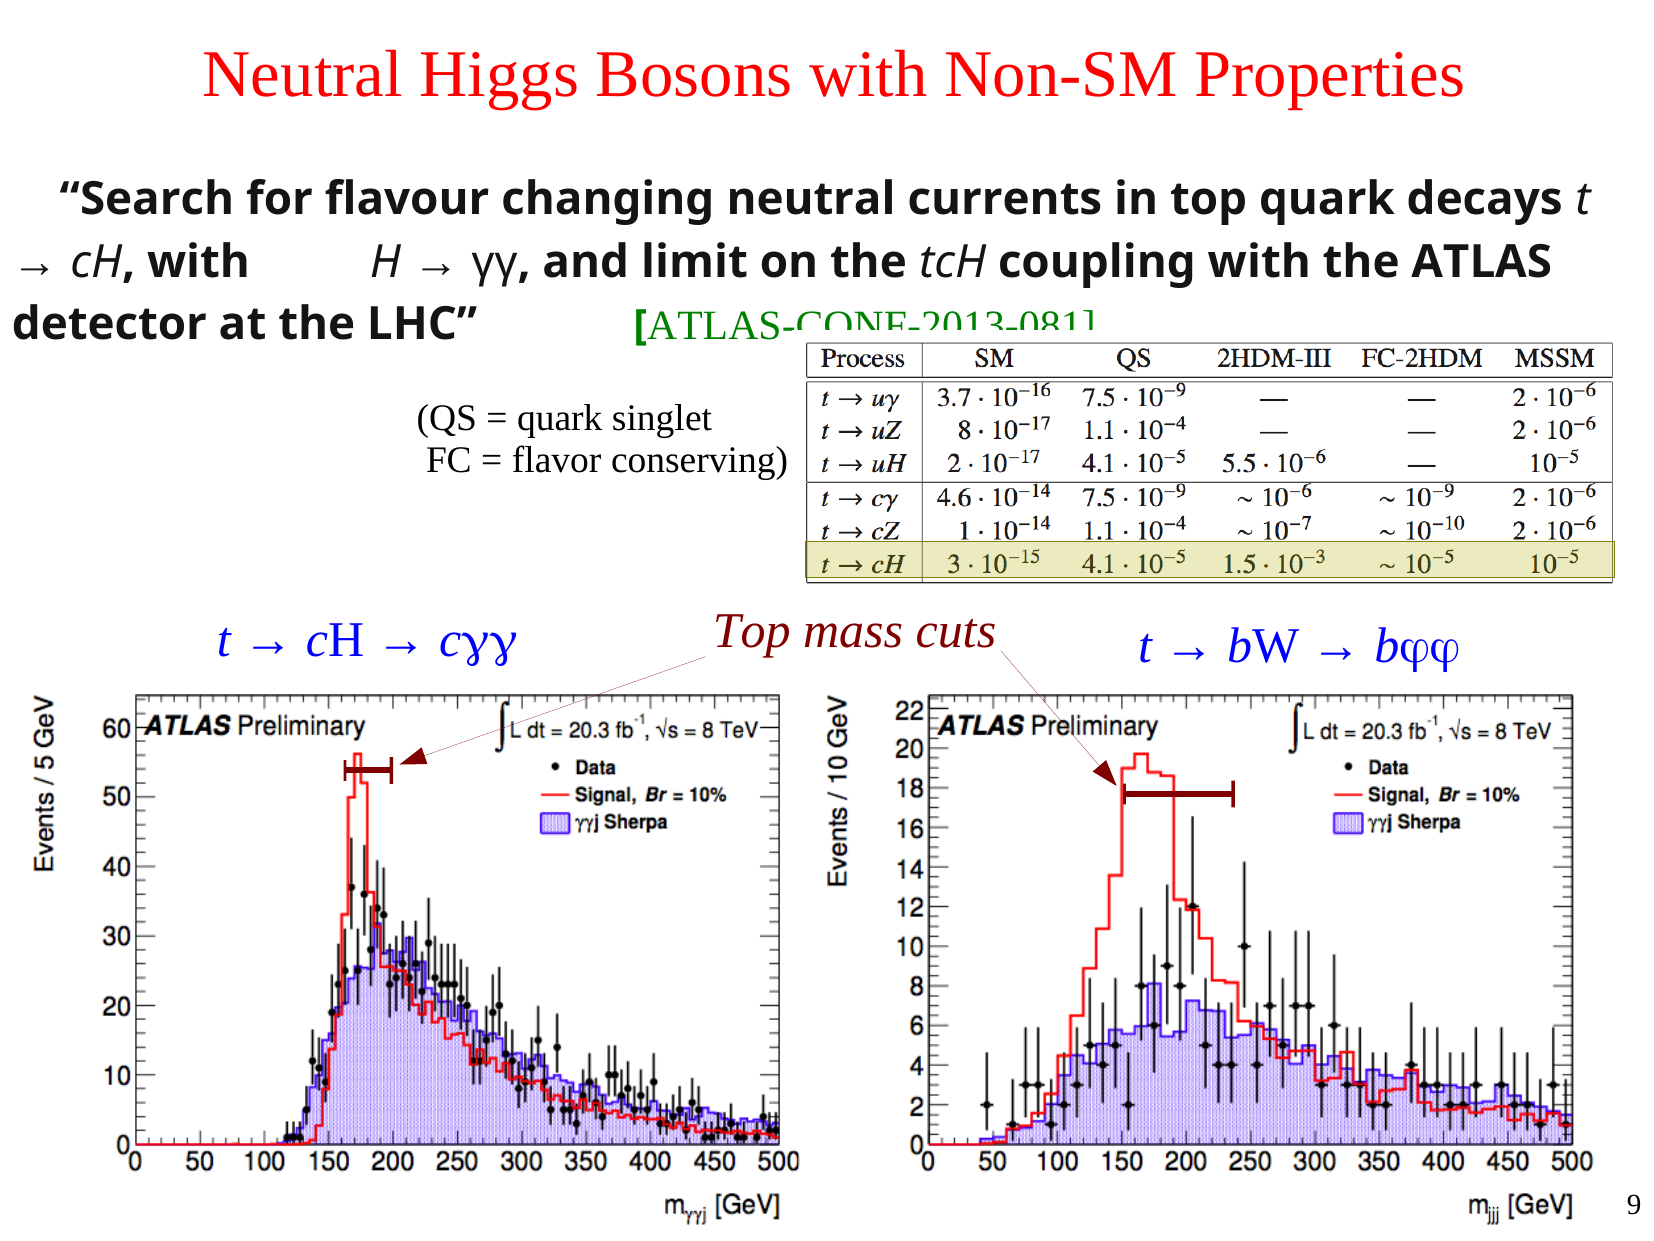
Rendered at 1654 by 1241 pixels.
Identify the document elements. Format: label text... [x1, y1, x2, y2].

picture [792, 330, 1624, 596]
text_box [805, 541, 1615, 578]
text_box Top mass cuts [712, 602, 993, 659]
text_box t → bW → bjj [1138, 618, 1427, 678]
title Neutral Higgs Bosons with Non-SM Properties [128, 5, 1541, 85]
text_box t → cH → cγγ [216, 612, 504, 672]
picture [1, 670, 1613, 1241]
list “Search for flavour changing neutral currents in top quark decays t → cH, with H → γγ, and limit on the tcH coupling with the ATLAS detector at the LHC” [ATLAS-CONF-2013-081] [11, 85, 1647, 867]
text_box (QS = quark singlet FC = flavor conserving) [416, 397, 789, 481]
